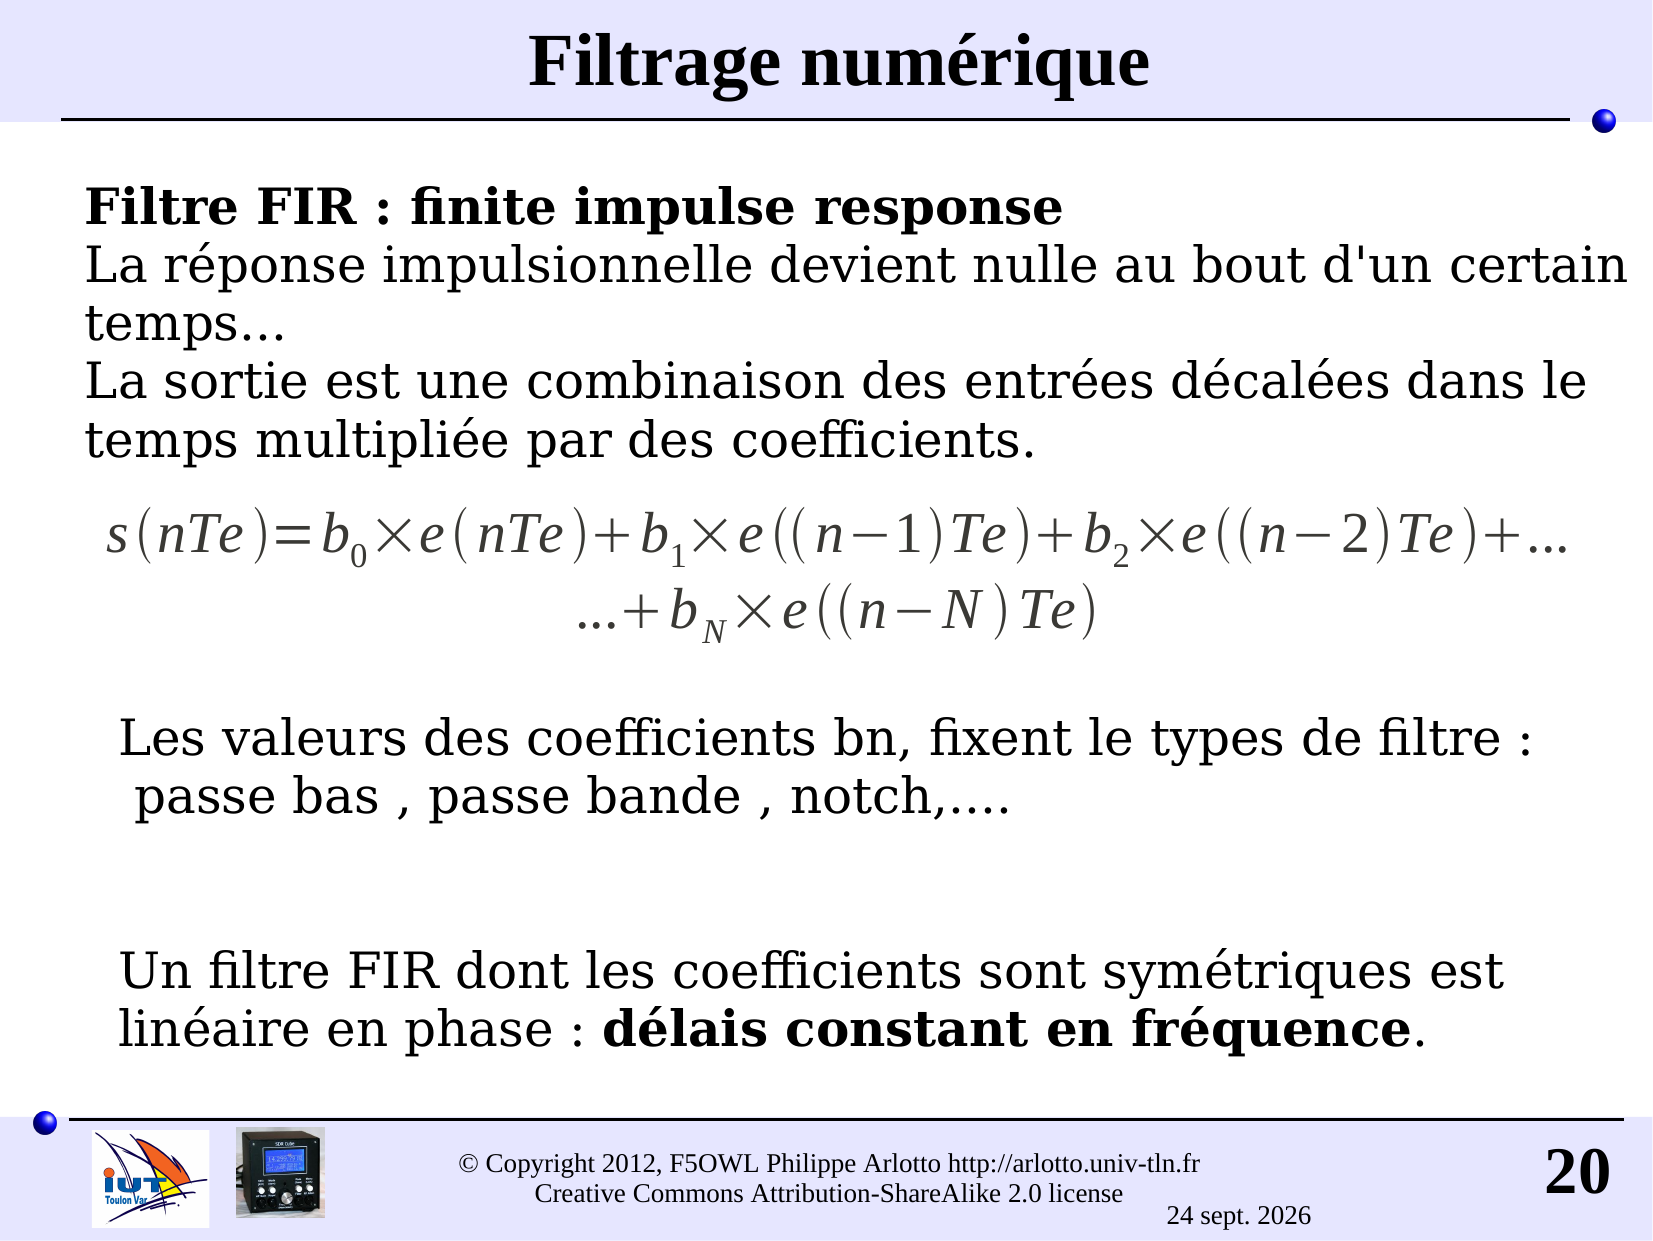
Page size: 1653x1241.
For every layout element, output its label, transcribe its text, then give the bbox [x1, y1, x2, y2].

text_box Les valeurs des coefficients bn, fixent le types de filtre : passe bas , passe bande , notch,.... Un filtre FIR dont les coefficients sont symétriques est linéaire en phase : délais constant en fréquence. [118, 708, 1540, 1059]
title Filtrage numérique [95, 11, 1585, 110]
text_box Filtre FIR : finite impulse response La réponse impulsionnelle devient nulle au bout d'un certain temps... La sortie est une combinaison des entrées décalées dans le temps multipliée par des coefficients. [84, 177, 1630, 469]
picture [236, 1127, 325, 1218]
chart [88, 501, 1585, 651]
